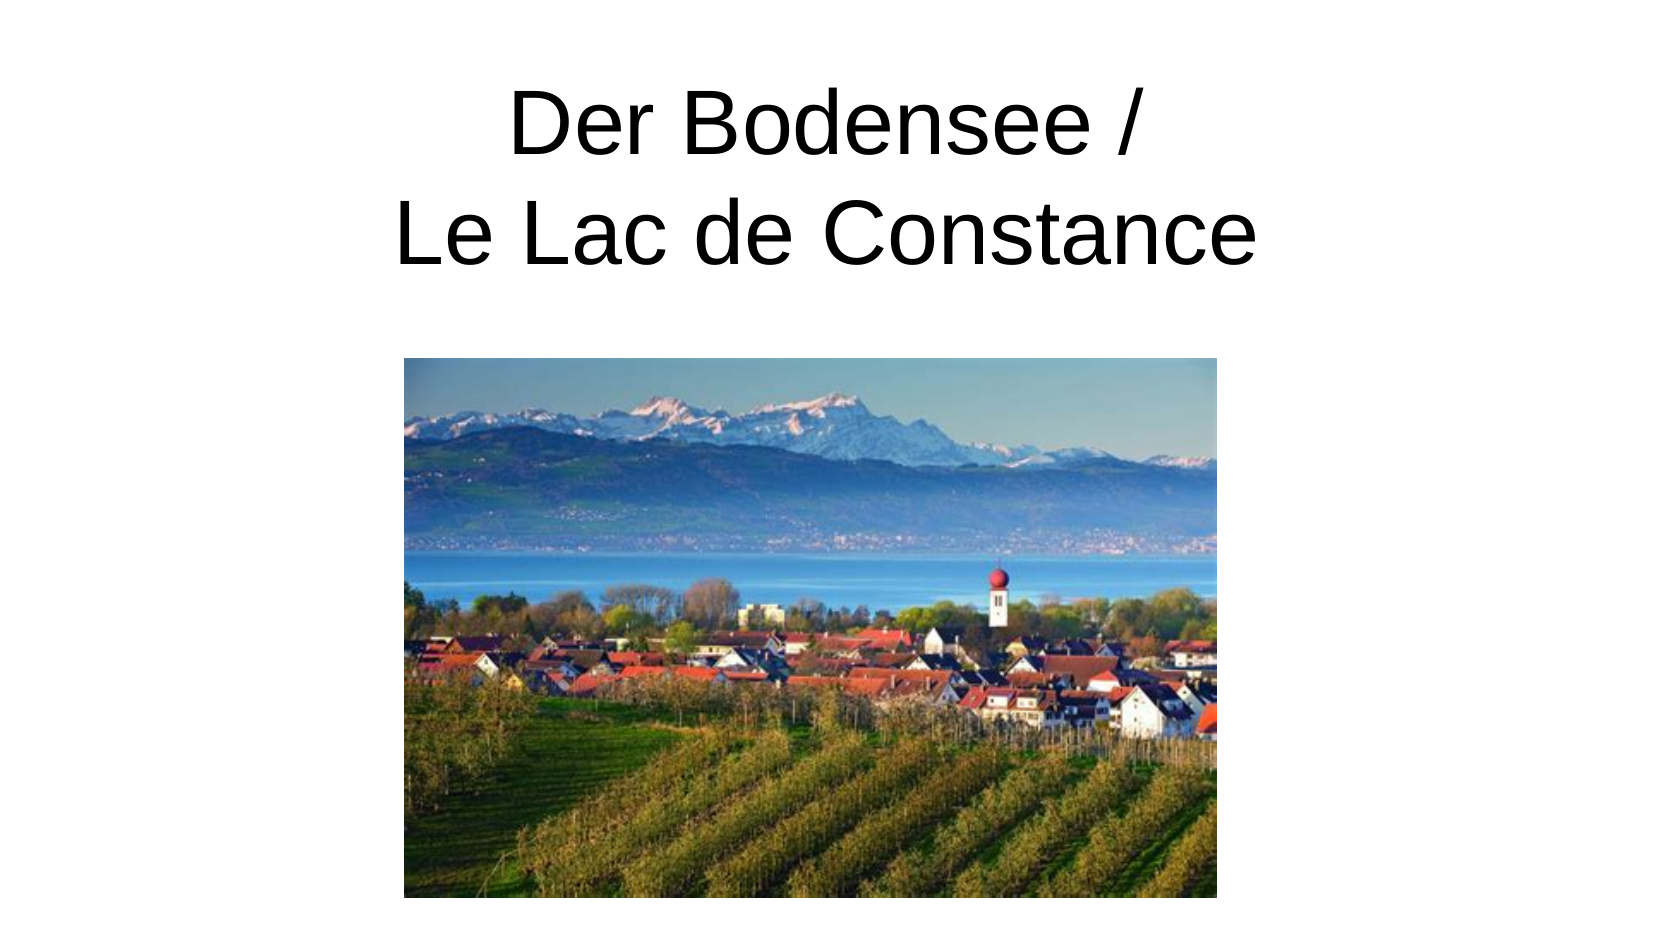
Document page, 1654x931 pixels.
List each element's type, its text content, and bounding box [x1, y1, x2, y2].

title Der Bodensee / Le Lac de Constance [82, 62, 1571, 268]
picture [404, 358, 1217, 898]
